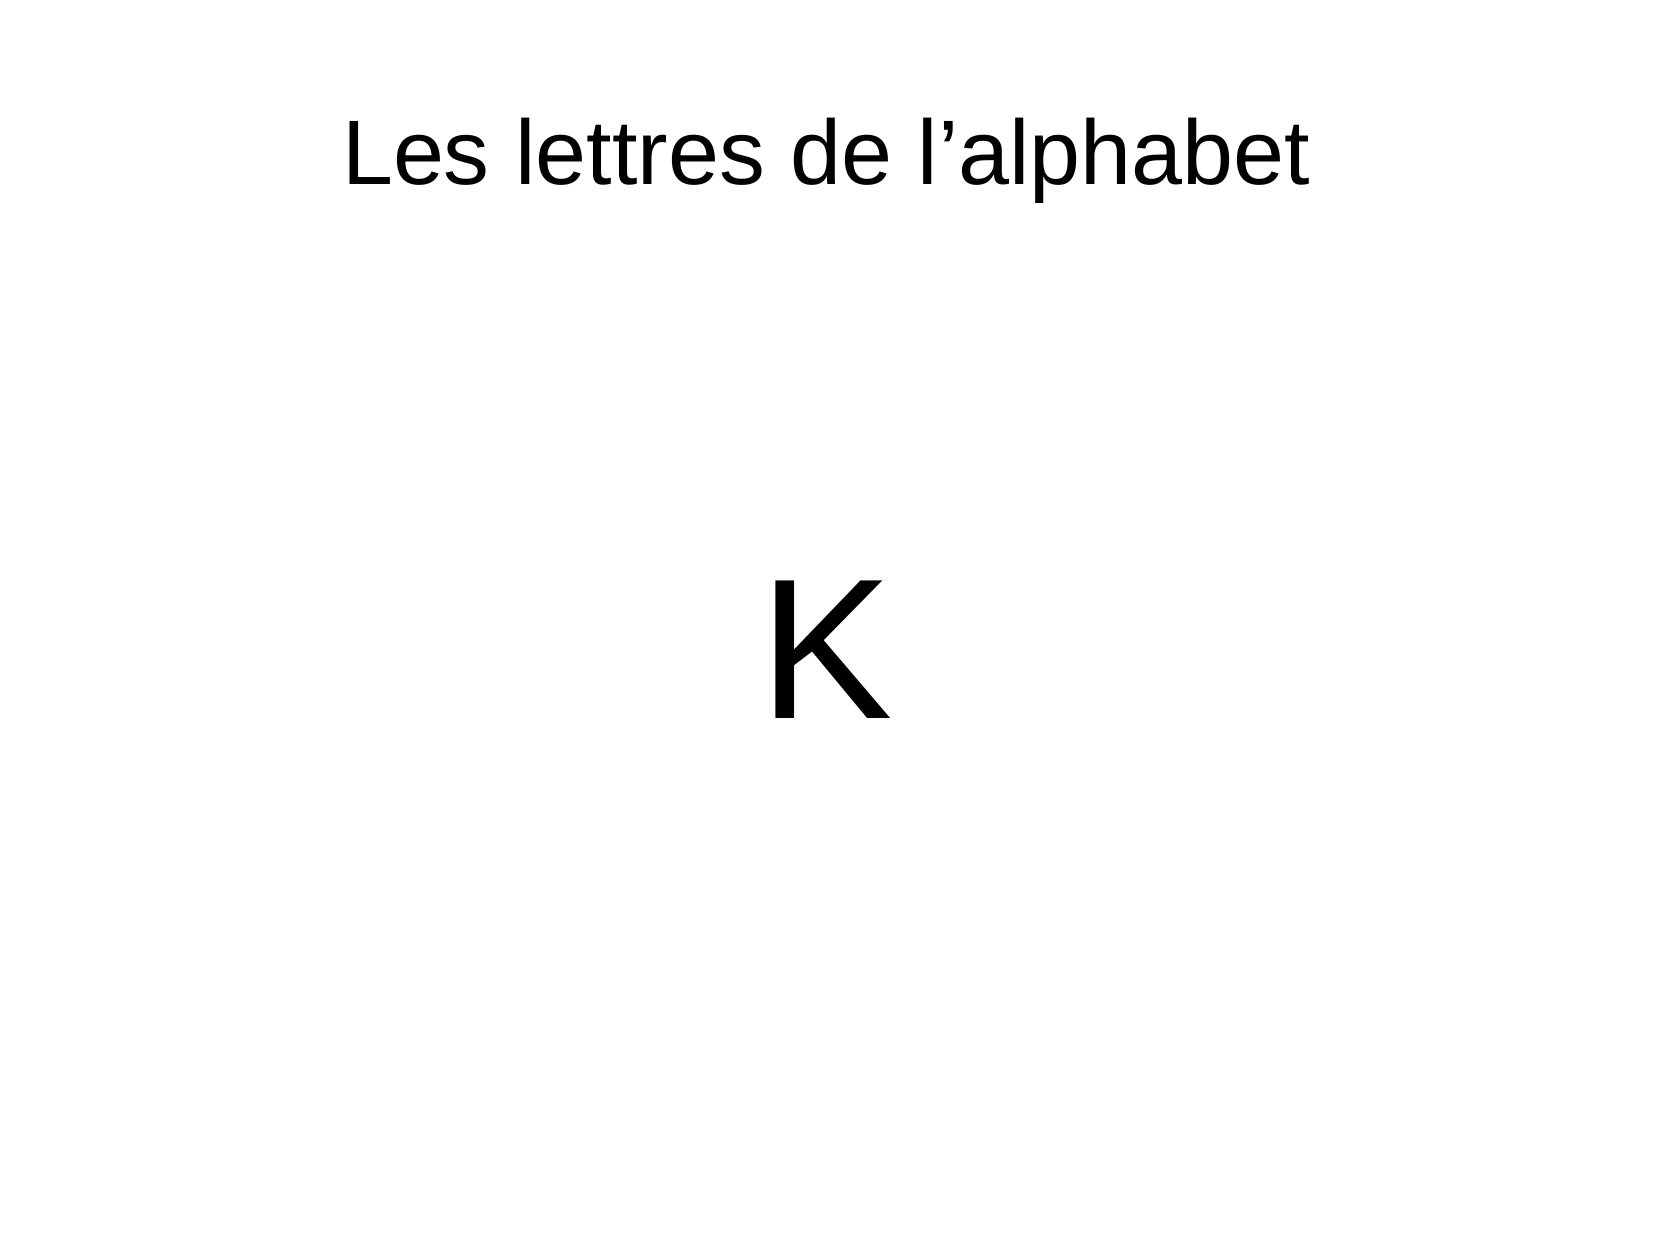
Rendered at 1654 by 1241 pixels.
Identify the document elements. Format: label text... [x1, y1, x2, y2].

subtitle K [82, 290, 1571, 1010]
title Les lettres de l’alphabet [82, 49, 1571, 257]
